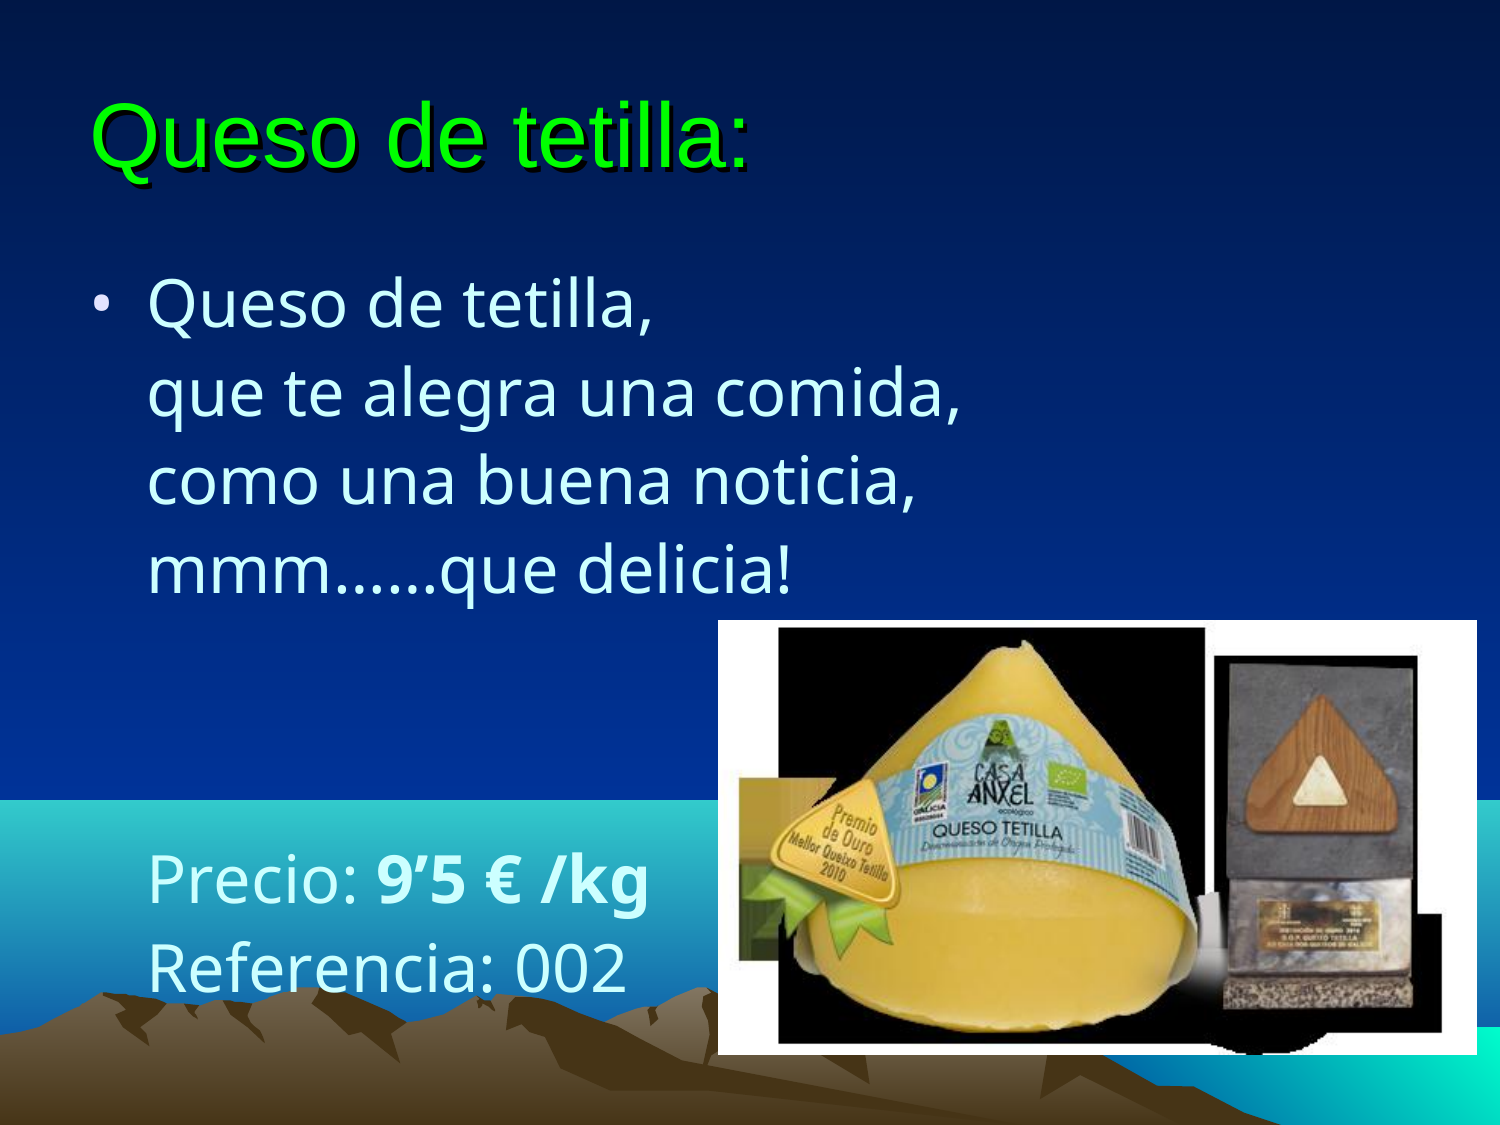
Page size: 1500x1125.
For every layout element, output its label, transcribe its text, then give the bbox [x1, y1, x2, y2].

list Queso de tetilla, que te alegra una comida, como una buena noticia, mmm……que delicia! Precio: 9’5 € /kg Referencia: 002 [75, 262, 1426, 1103]
title Queso de tetilla: [75, 37, 1426, 225]
picture [718, 620, 1477, 1055]
